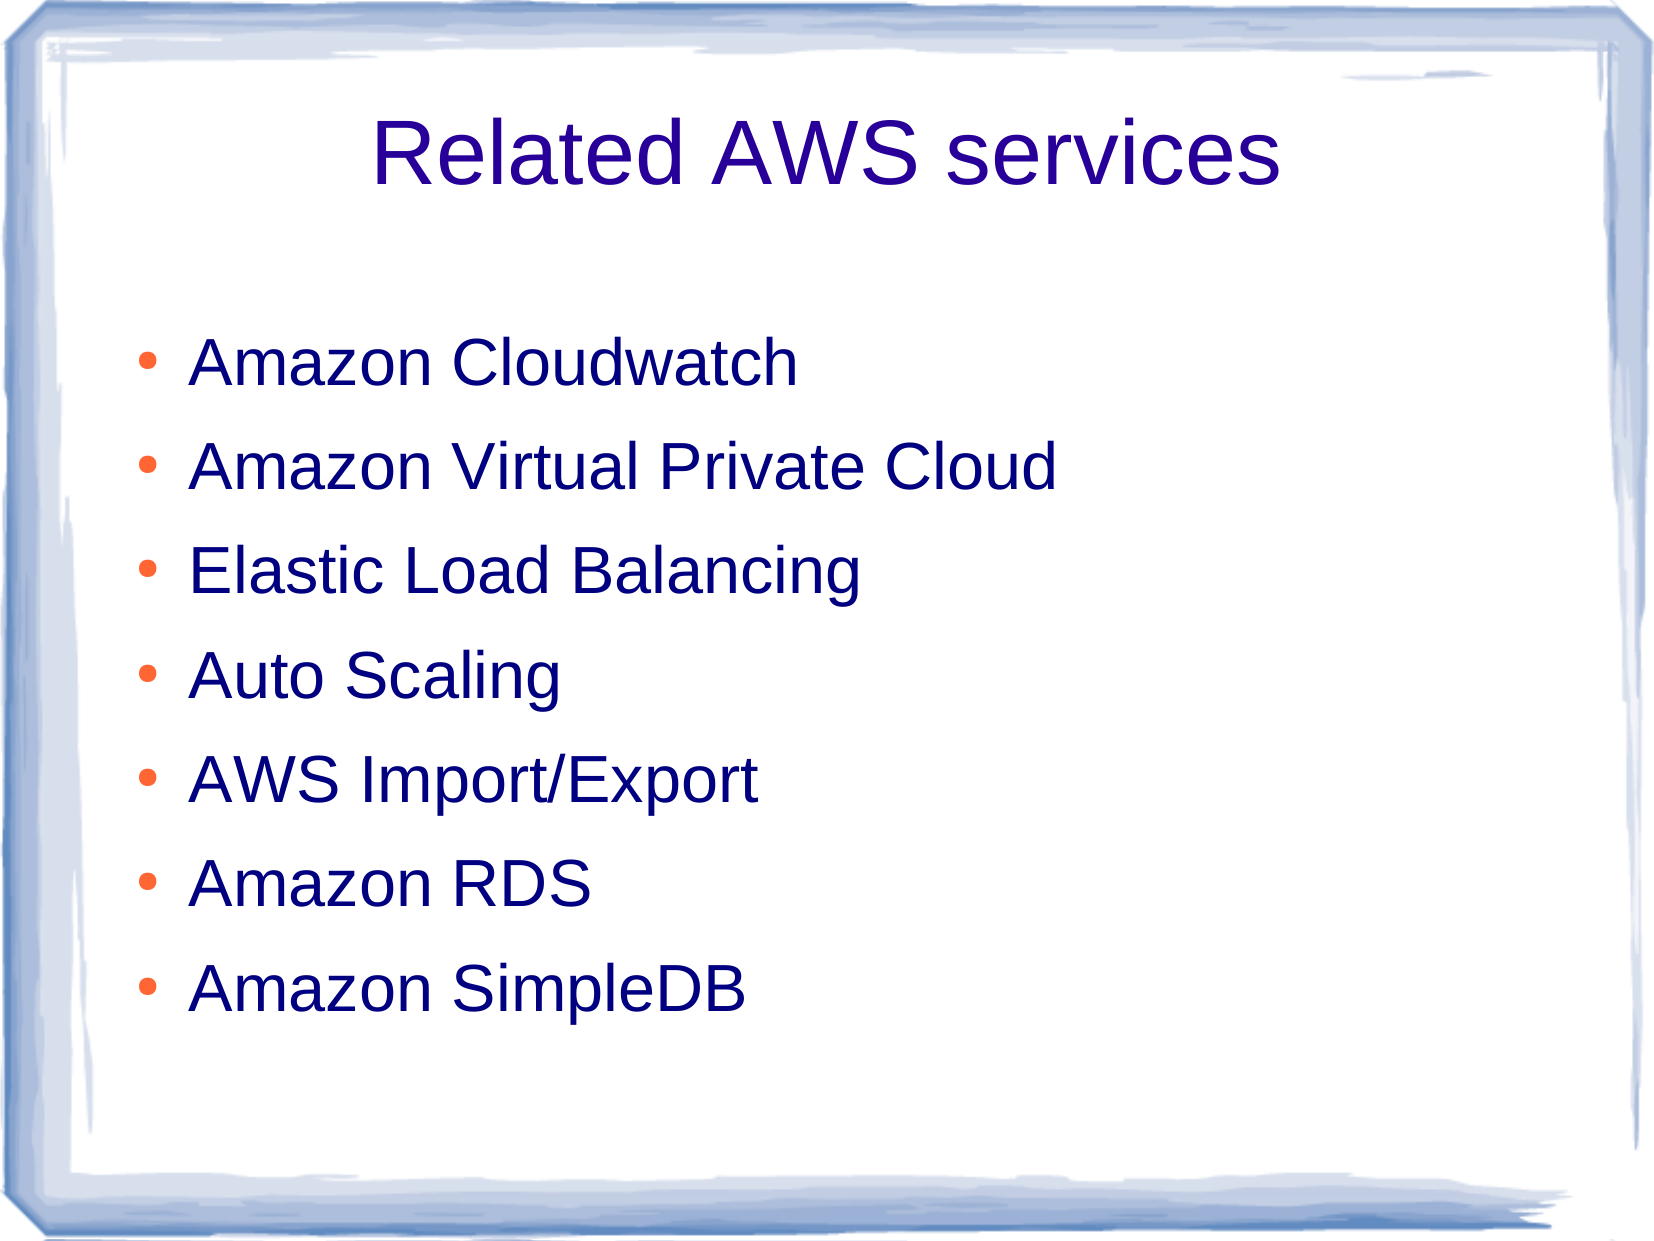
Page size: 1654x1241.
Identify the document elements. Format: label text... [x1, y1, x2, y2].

title Related AWS services [82, 56, 1571, 250]
picture [0, 0, 1654, 1241]
list Amazon Cloudwatch Amazon Virtual Private Cloud Elastic Load Balancing Auto Scaling AWS Import/Export Amazon RDS Amazon SimpleDB [118, 324, 1571, 1026]
